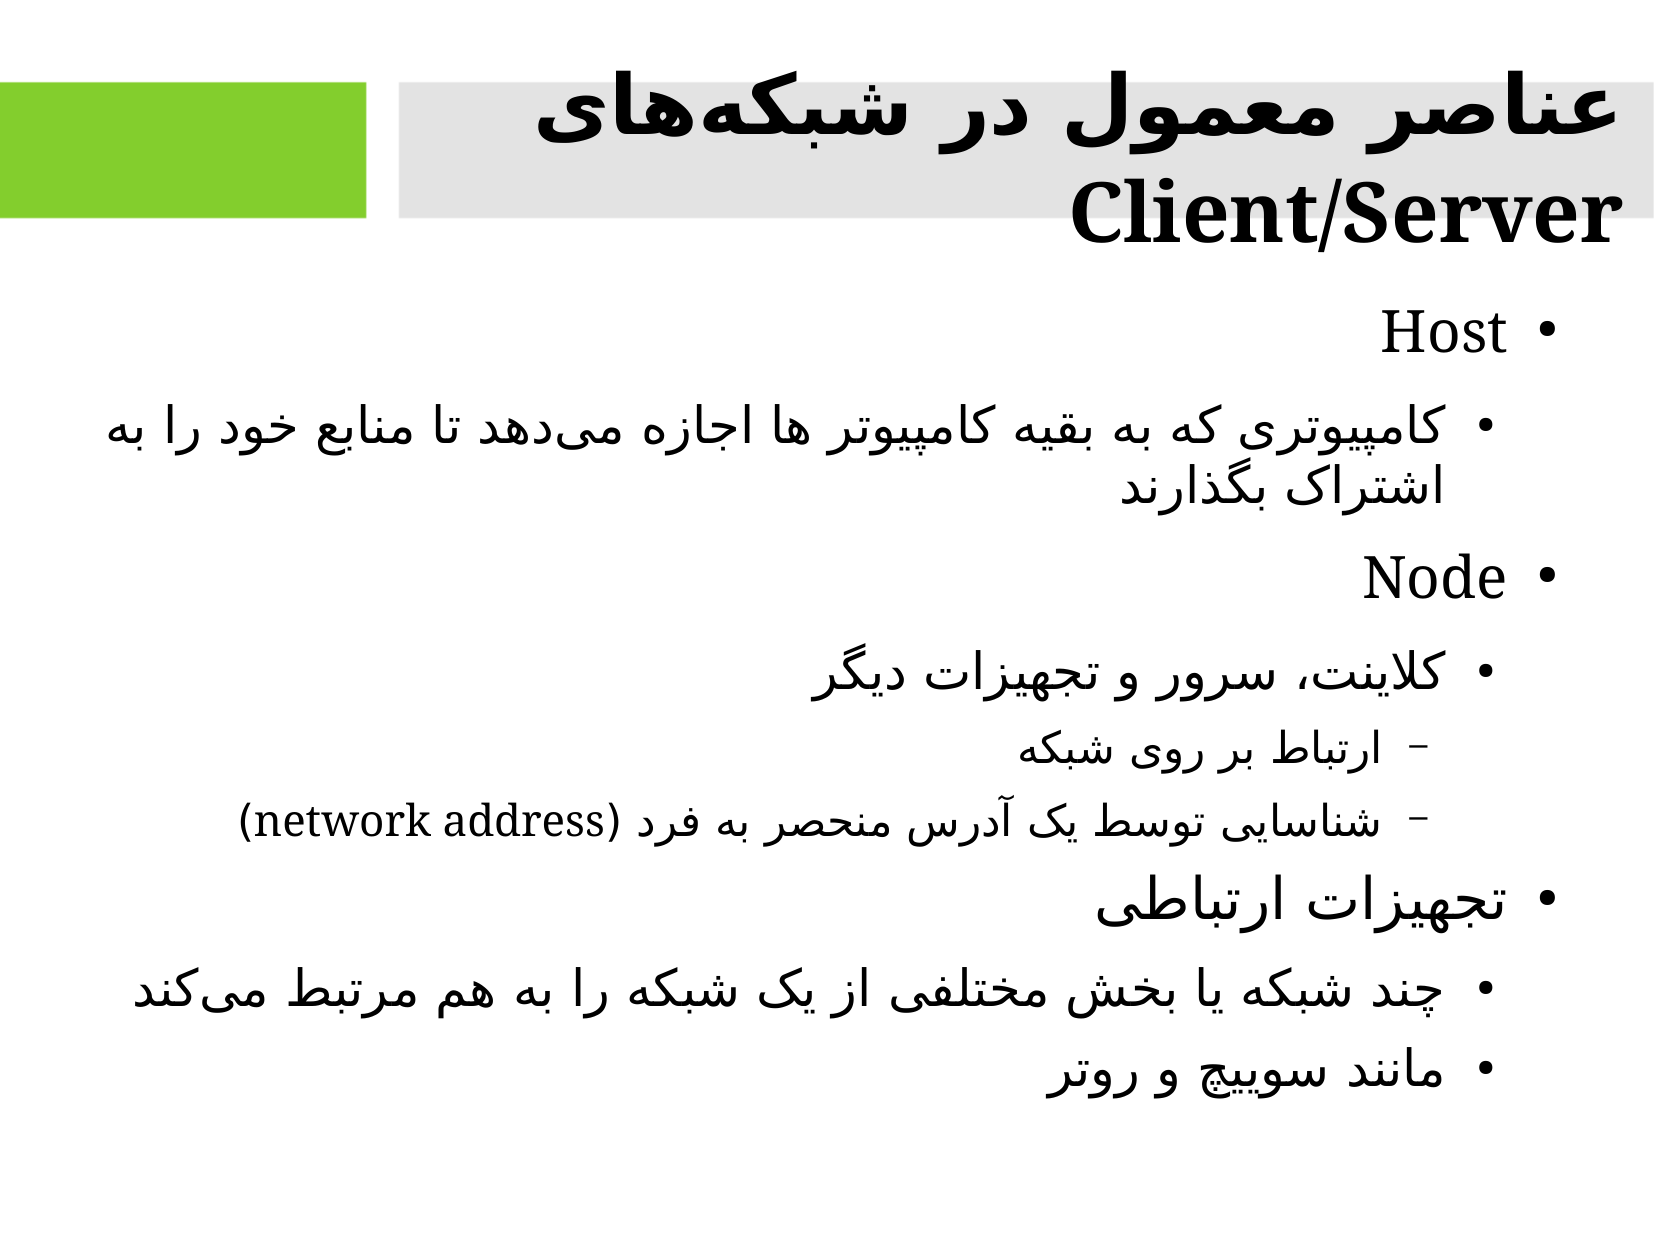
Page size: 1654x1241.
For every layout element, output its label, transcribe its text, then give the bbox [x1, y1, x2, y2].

picture [0, 0, 1654, 1241]
list Host کامپیوتری که به بقیه کامپیوتر ها اجازه می‌دهد تا منابع خود را به اشتراک بگذارند Node کلاینت، سرور و تجهیزات دیگر ارتباط بر روی شبکه شناسایی توسط یک آدرس منحصر به فرد (network address) تجهیزات ارتباطی چند شبکه یا بخش مختلفی از یک شبکه را به هم مرتبط می‌کند مانند سوییچ و روتر [82, 290, 1571, 1109]
title عناصر معمول در شبکه‌های Client/Server [135, 58, 1625, 266]
